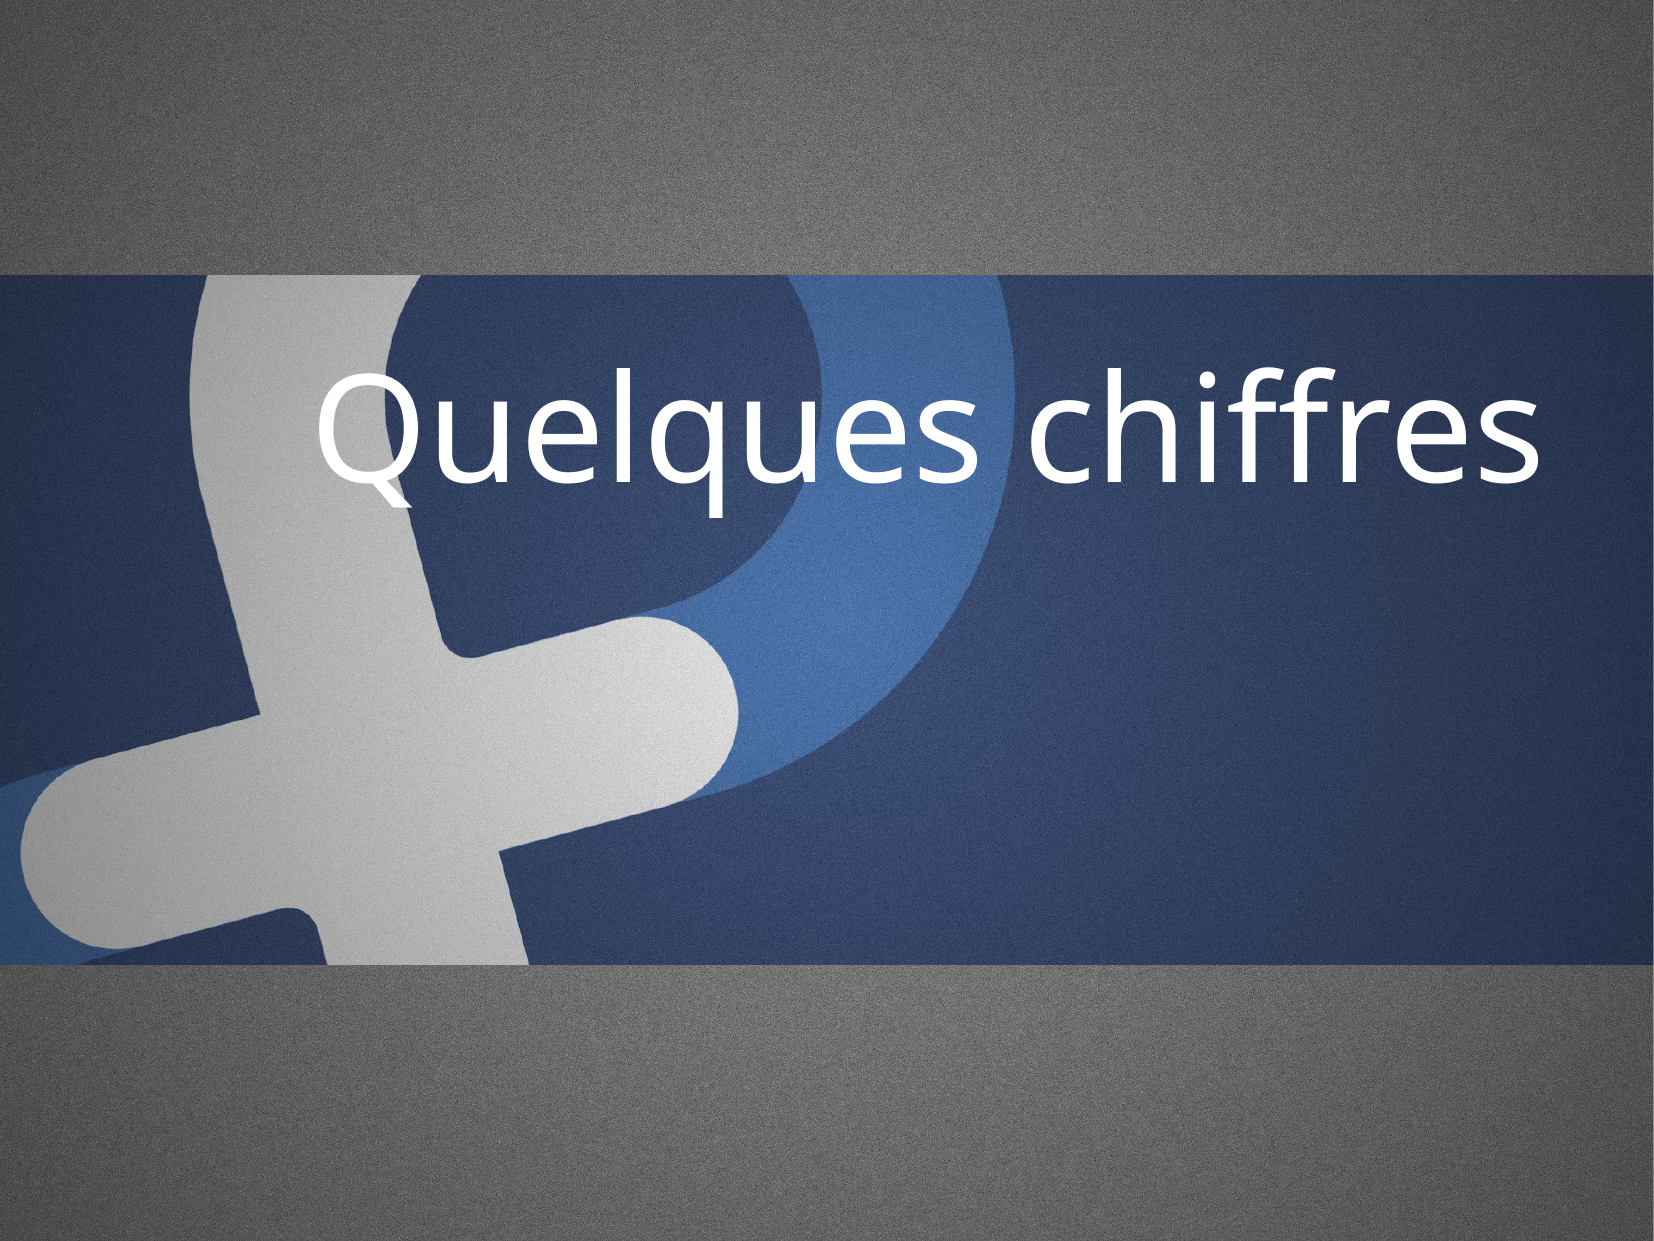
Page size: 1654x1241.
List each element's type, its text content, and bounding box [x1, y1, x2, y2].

text_box Quelques chiffres [118, 315, 1561, 654]
picture [0, 0, 1654, 1241]
